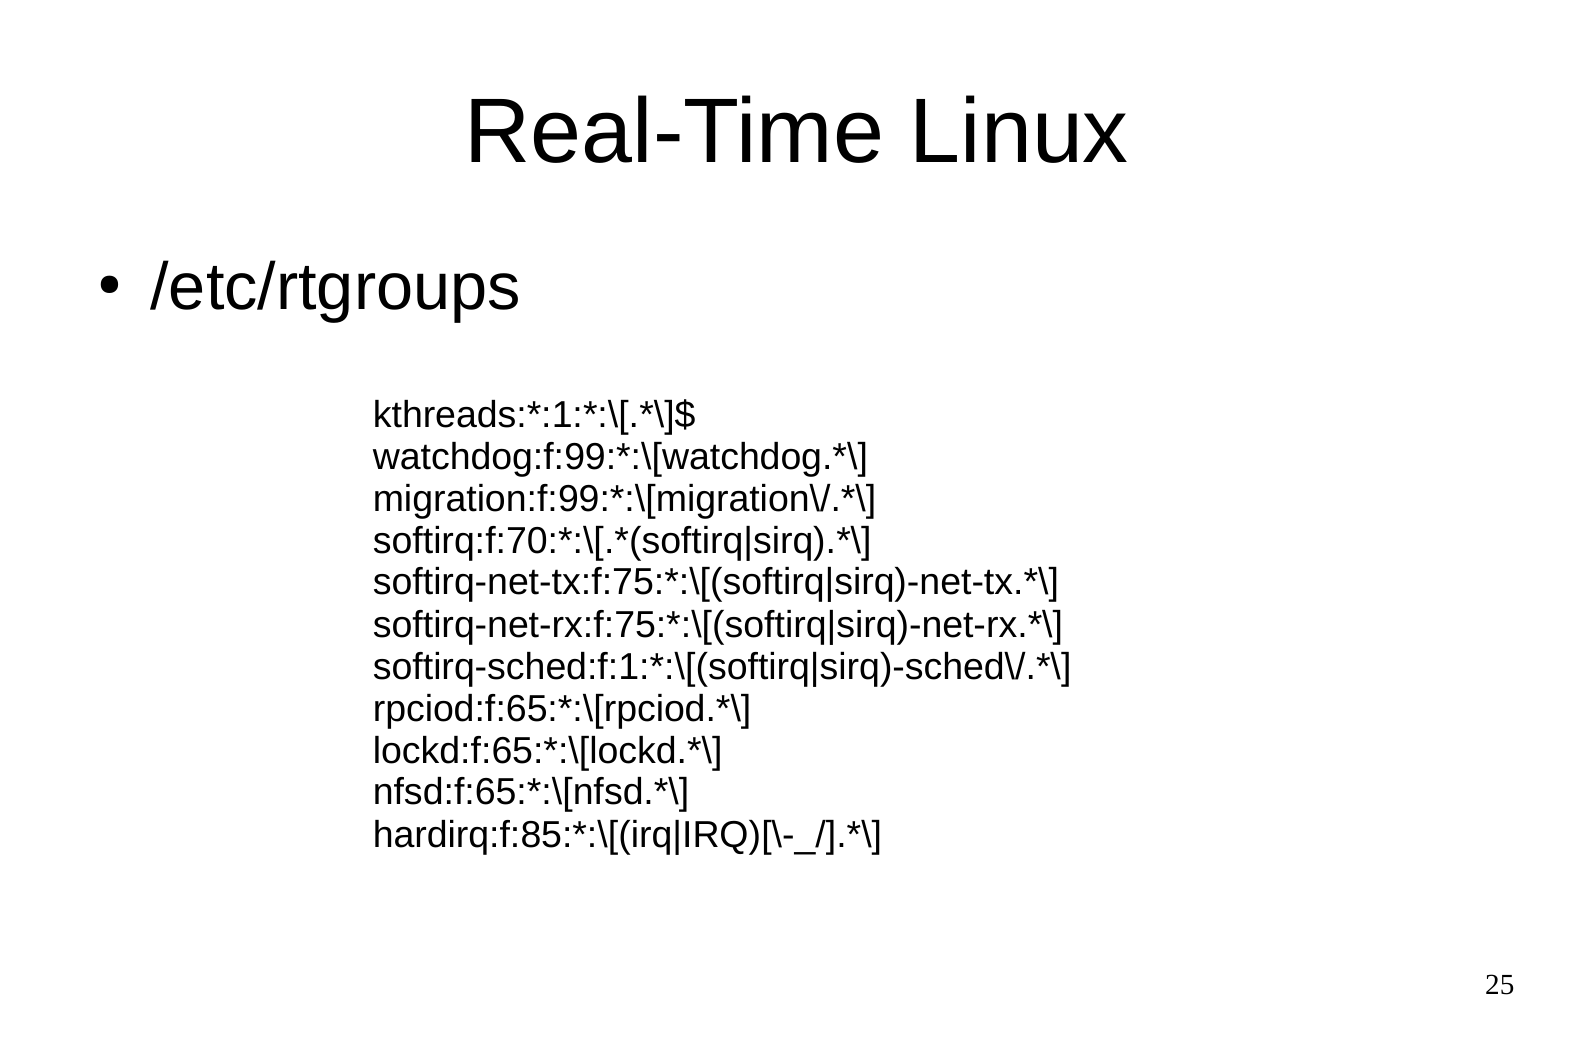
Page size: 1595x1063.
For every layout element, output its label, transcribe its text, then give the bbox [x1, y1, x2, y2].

text_box kthreads:*:1:*:\[.*\]$ watchdog:f:99:*:\[watchdog.*\] migration:f:99:*:\[migration\/.*\] softirq:f:70:*:\[.*(softirq|sirq).*\] softirq-net-tx:f:75:*:\[(softirq|sirq)-net-tx.*\] softirq-net-rx:f:75:*:\[(softirq|sirq)-net-rx.*\] softirq-sched:f:1:*:\[(softirq|sirq)-sched\/.*\] rpciod:f:65:*:\[rpciod.*\] lockd:f:65:*:\[lockd.*\] nfsd:f:65:*:\[nfsd.*\] hardirq:f:85:*:\[(irq|IRQ)[\-_/].*\] [358, 385, 1088, 863]
list /etc/rtgroups [79, 248, 1515, 936]
title Real-Time Linux [79, 49, 1515, 213]
